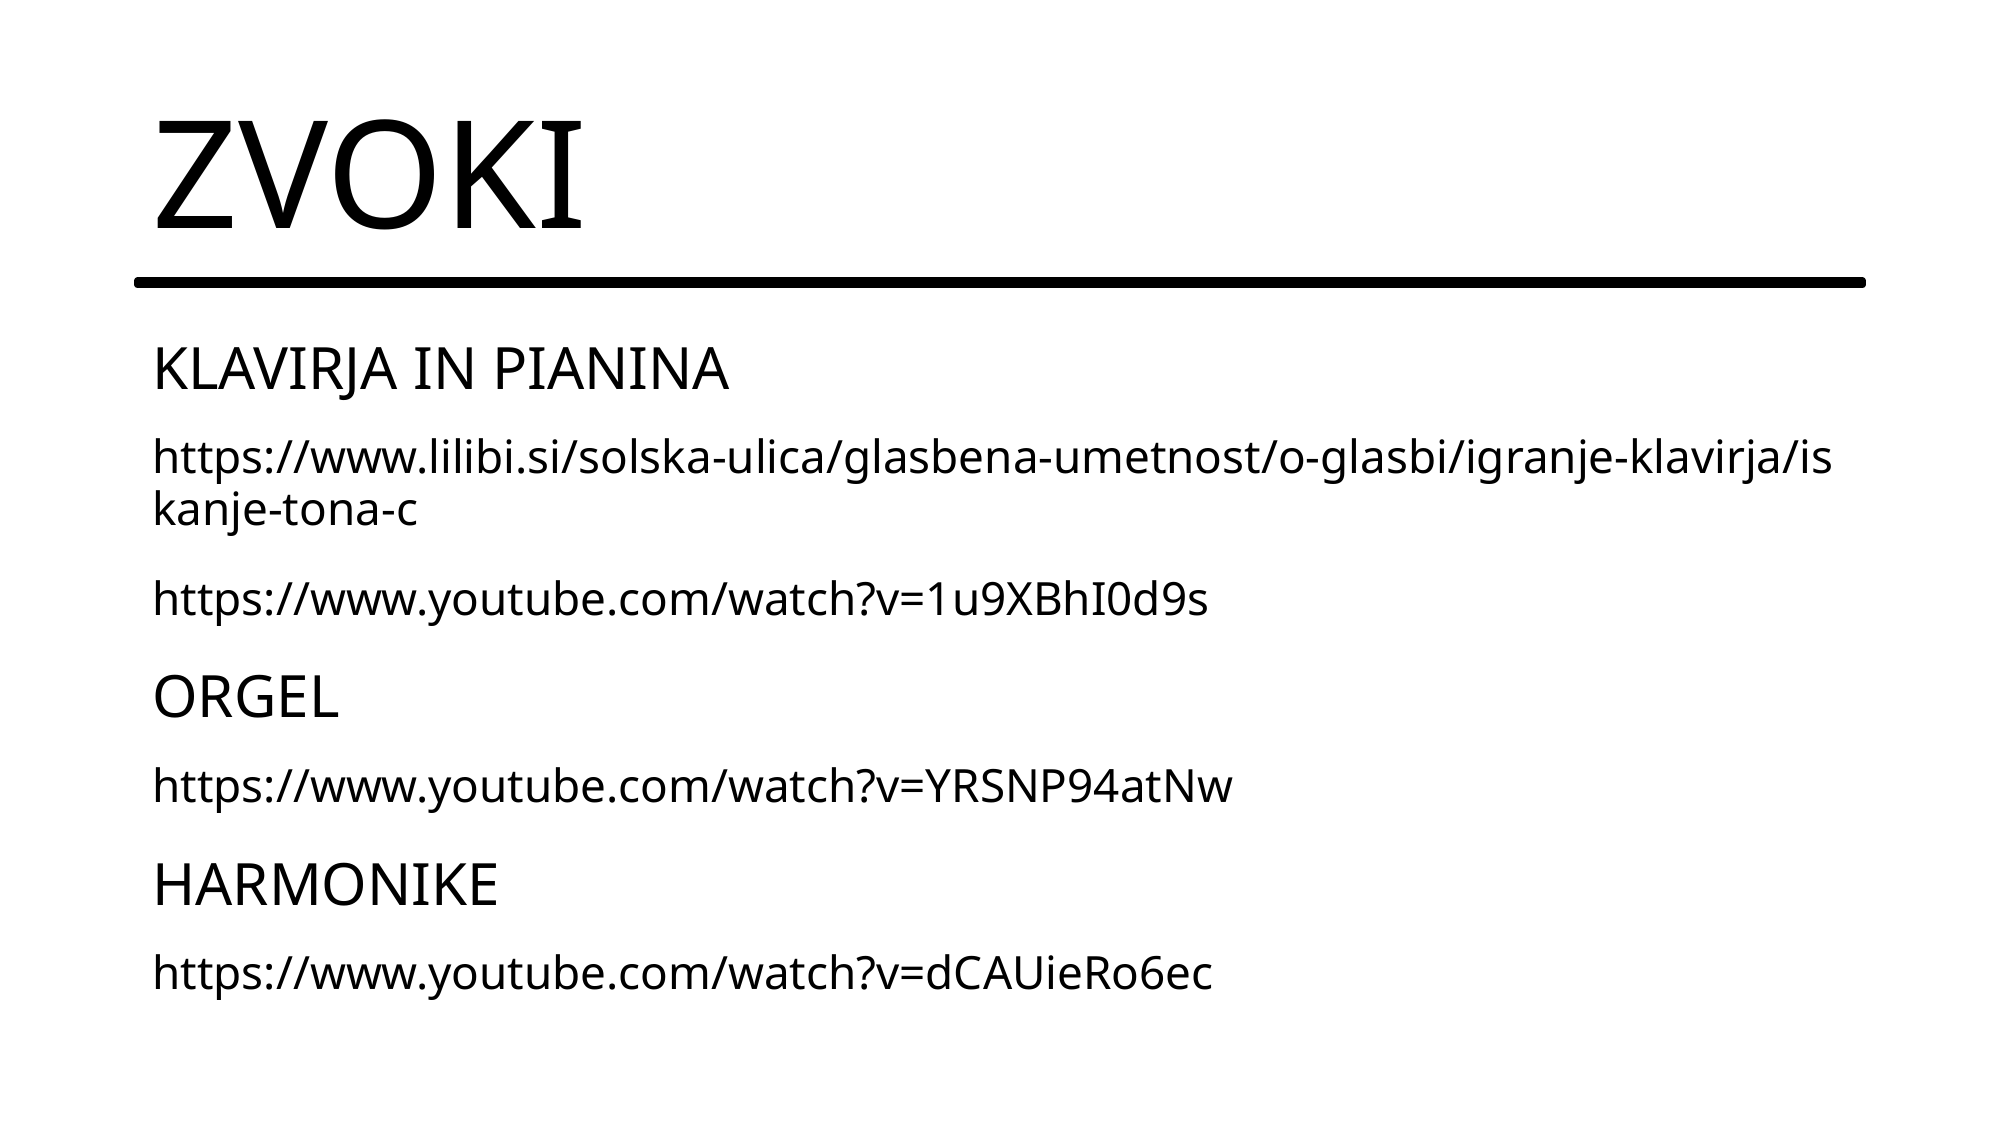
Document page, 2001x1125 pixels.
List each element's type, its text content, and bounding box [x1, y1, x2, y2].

title ZVOKI [137, 59, 1863, 278]
list KLAVIRJA IN PIANINA https://www.lilibi.si/solska-ulica/glasbena-umetnost/o-glasbi/igranje-klavirja/iskanje-tona-c https://www.youtube.com/watch?v=1u9XBhI0d9s ORGEL https://www.youtube.com/watch?v=YRSNP94atNw HARMONIKE https://www.youtube.com/watch?v=dCAUieRo6ec [137, 316, 1863, 1014]
